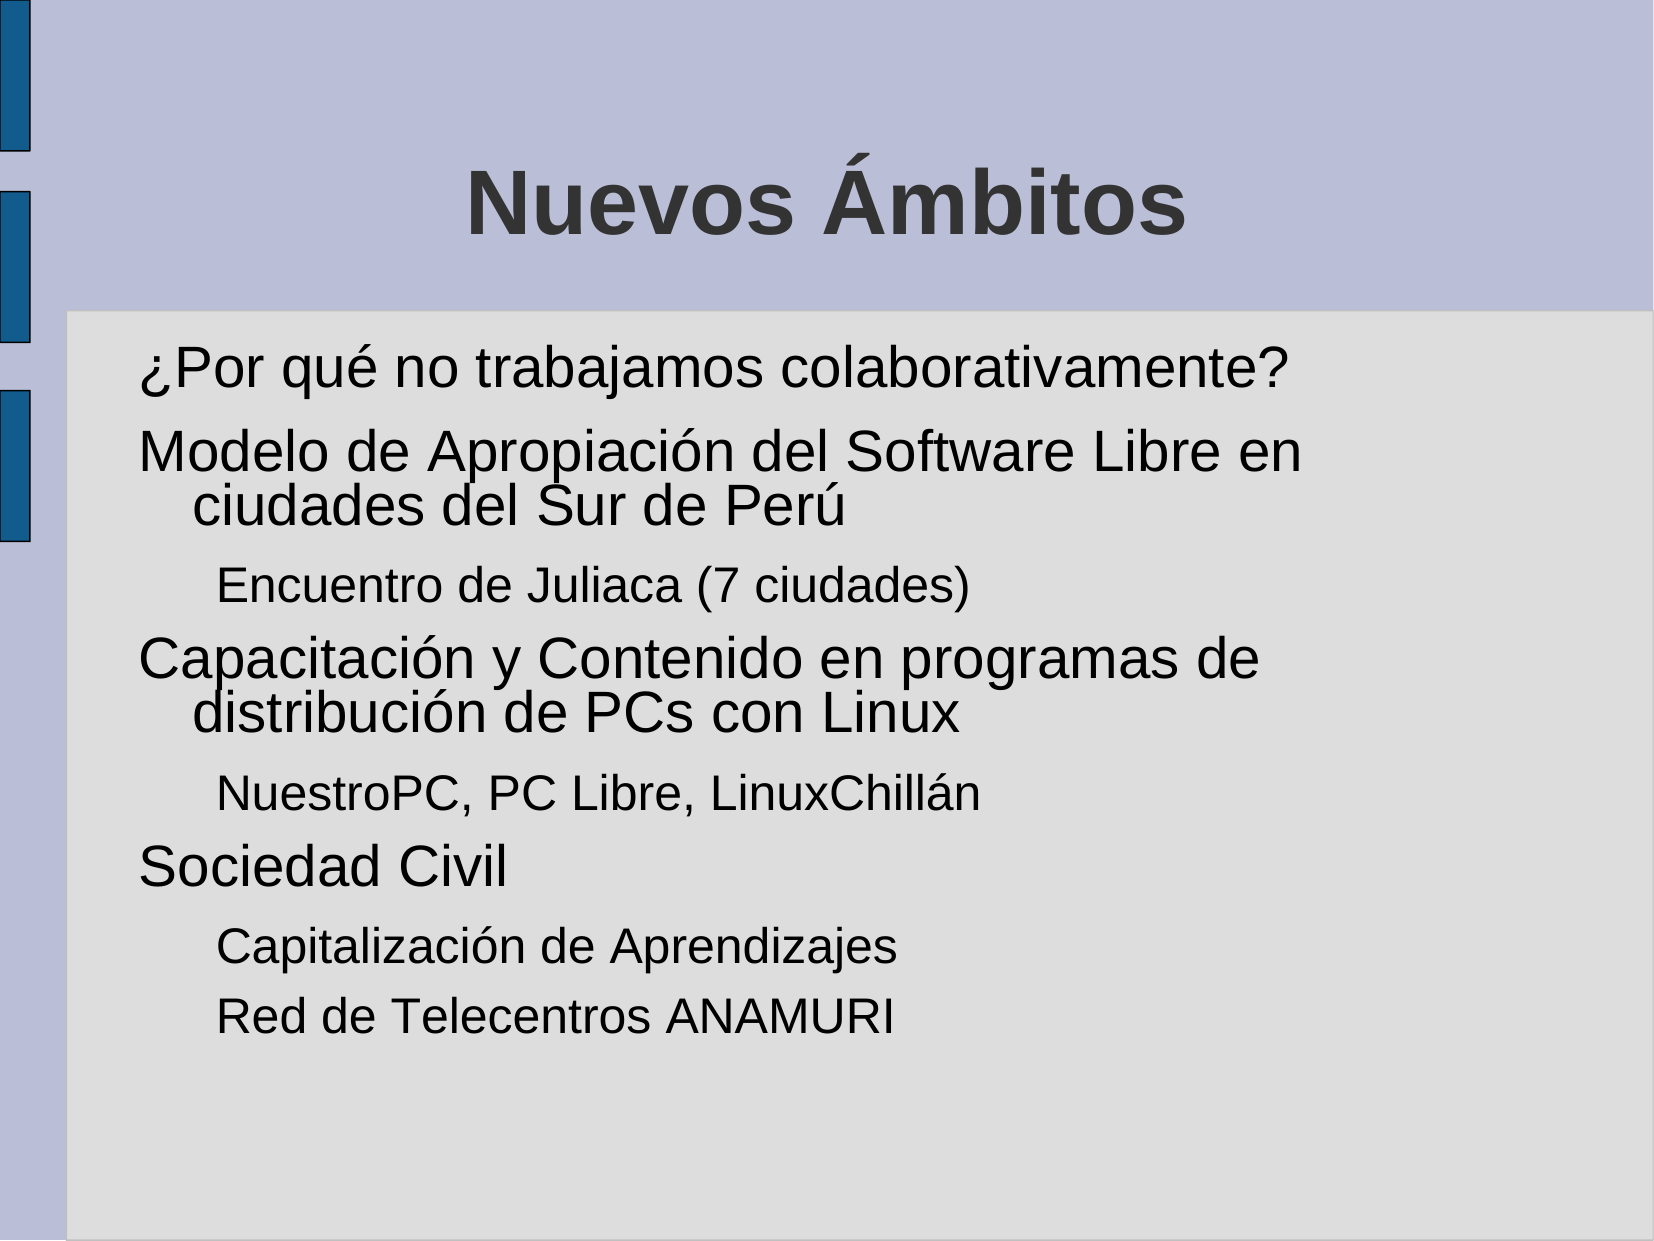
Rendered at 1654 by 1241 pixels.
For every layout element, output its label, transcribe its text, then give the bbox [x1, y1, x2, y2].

title Nuevos Ámbitos [121, 102, 1534, 310]
list ¿Por qué no trabajamos colaborativamente? Modelo de Apropiación del Software Libre en ciudades del Sur de Perú Encuentro de Juliaca (7 ciudades) Capacitación y Contenido en programas de distribución de PCs con Linux NuestroPC, PC Libre, LinuxChillán Sociedad Civil Capitalización de Aprendizajes Red de Telecentros ANAMURI [121, 344, 1534, 1126]
